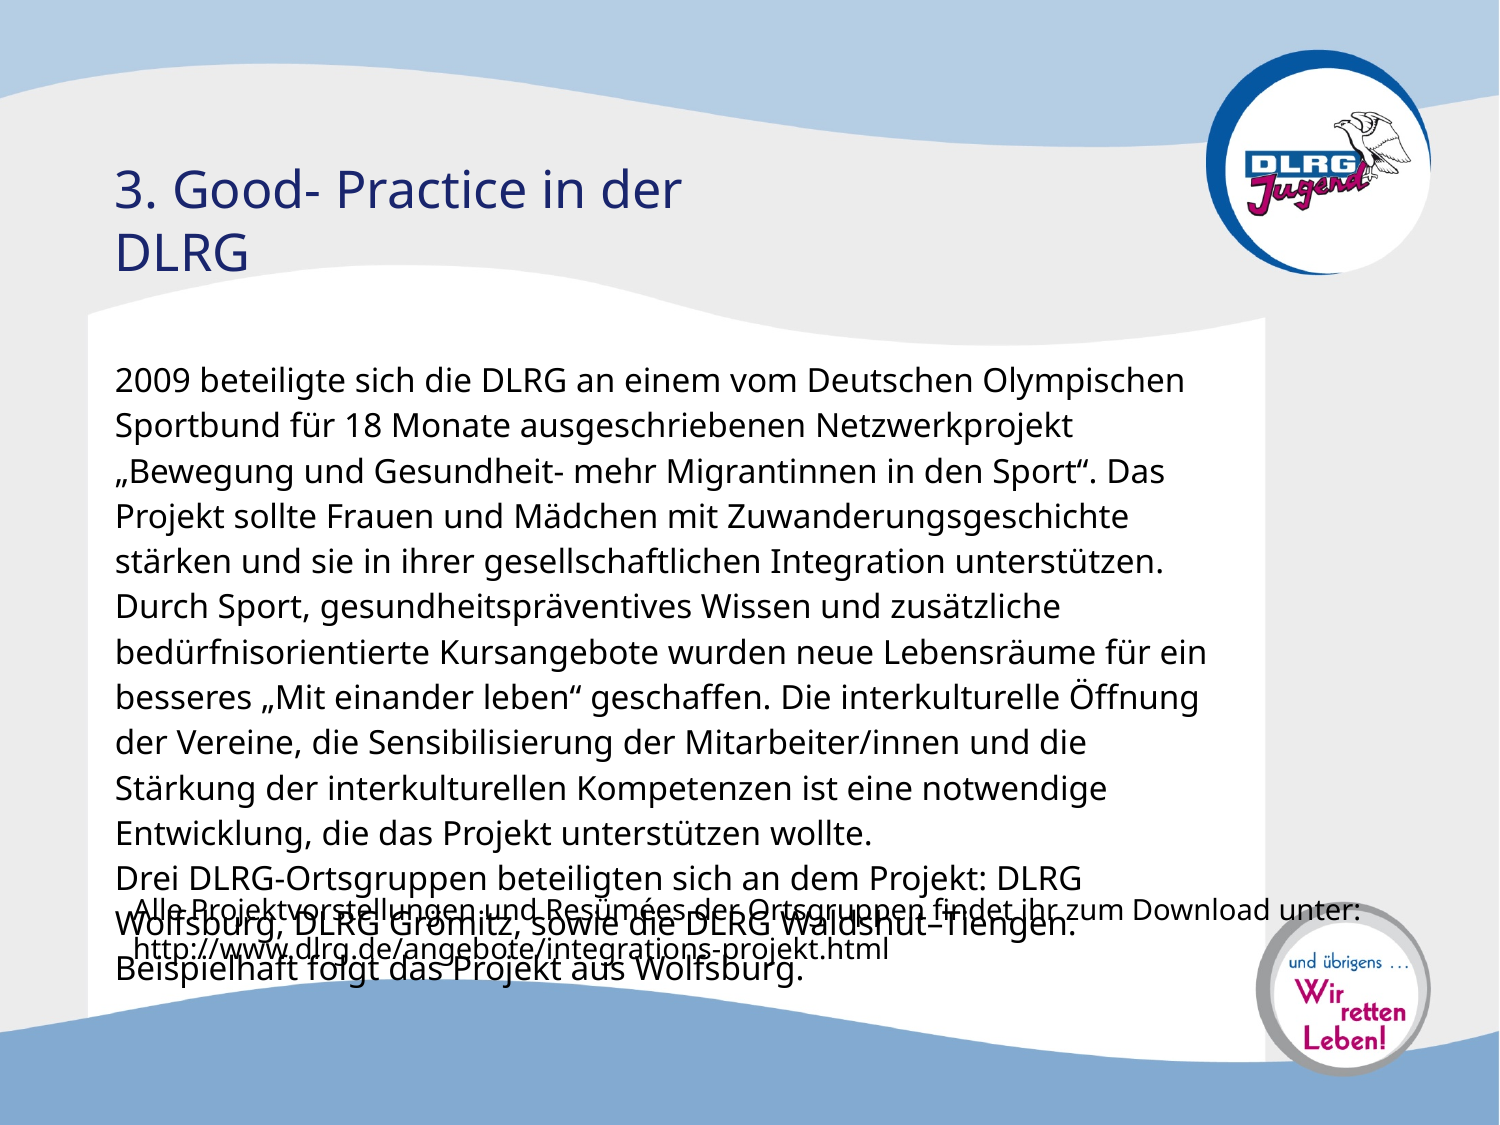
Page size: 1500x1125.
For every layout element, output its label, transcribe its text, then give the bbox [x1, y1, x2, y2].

picture [120, 869, 133, 881]
picture [0, 0, 1500, 1125]
picture [1002, 869, 1015, 881]
picture [194, 869, 207, 881]
picture [235, 869, 244, 878]
picture [834, 874, 842, 881]
picture [874, 869, 883, 878]
picture [629, 874, 638, 879]
picture [845, 874, 854, 881]
picture [1043, 869, 1052, 878]
text_box 2009 beteiligte sich die DLRG an einem vom Deutschen Olympischen Sportbund für 18 Monate ausgeschriebenen Netzwerkprojekt „Bewegung und Gesundheit- mehr Migrantinnen in den Sport“. Das Projekt sollte Frauen und Mädchen mit Zuwanderungsgeschichte stärken und sie in ihrer gesellschaftlichen Integration unterstützen. Durch Sport, gesundheitspräventives Wissen und zusätzliche bedürfnisorientierte Kursangebote wurden neue Lebensräume für ein besseres „Mit einander leben“ geschaffen. Die interkulturelle Öffnung der Vereine, die Sensibilisierung der Mitarbeiter/innen und die Stärkung der interkulturellen Kompetenzen ist eine notwendige Entwicklung, die das Projekt unterstützen wollte. Drei DLRG-Ortsgruppen beteiligten sich an dem Projekt: DLRG Wolfsburg, DLRG Grömitz, sowie die DLRG Waldshut–Tiengen. Beispielhaft folgt das Projekt aus Wolfsburg. [100, 349, 1252, 829]
picture [453, 874, 462, 879]
picture [473, 874, 482, 881]
picture [358, 874, 368, 881]
title 3. Good- Practice in der DLRG [100, 149, 809, 238]
picture [502, 874, 512, 881]
text_box Alle Projektvorstellungen und Resümées der Ortsgruppen findet ihr zum Download unter: http://www.dlrg.de/angebote/integrations-projekt.html [118, 881, 1500, 1004]
picture [815, 874, 824, 879]
picture [552, 874, 561, 879]
picture [290, 869, 306, 881]
picture [413, 874, 423, 881]
picture [906, 874, 916, 881]
picture [157, 874, 166, 879]
picture [794, 874, 804, 881]
picture [596, 874, 606, 881]
picture [649, 874, 658, 881]
picture [934, 874, 943, 879]
picture [718, 874, 727, 881]
picture [766, 874, 775, 881]
picture [434, 874, 444, 881]
picture [521, 874, 530, 879]
